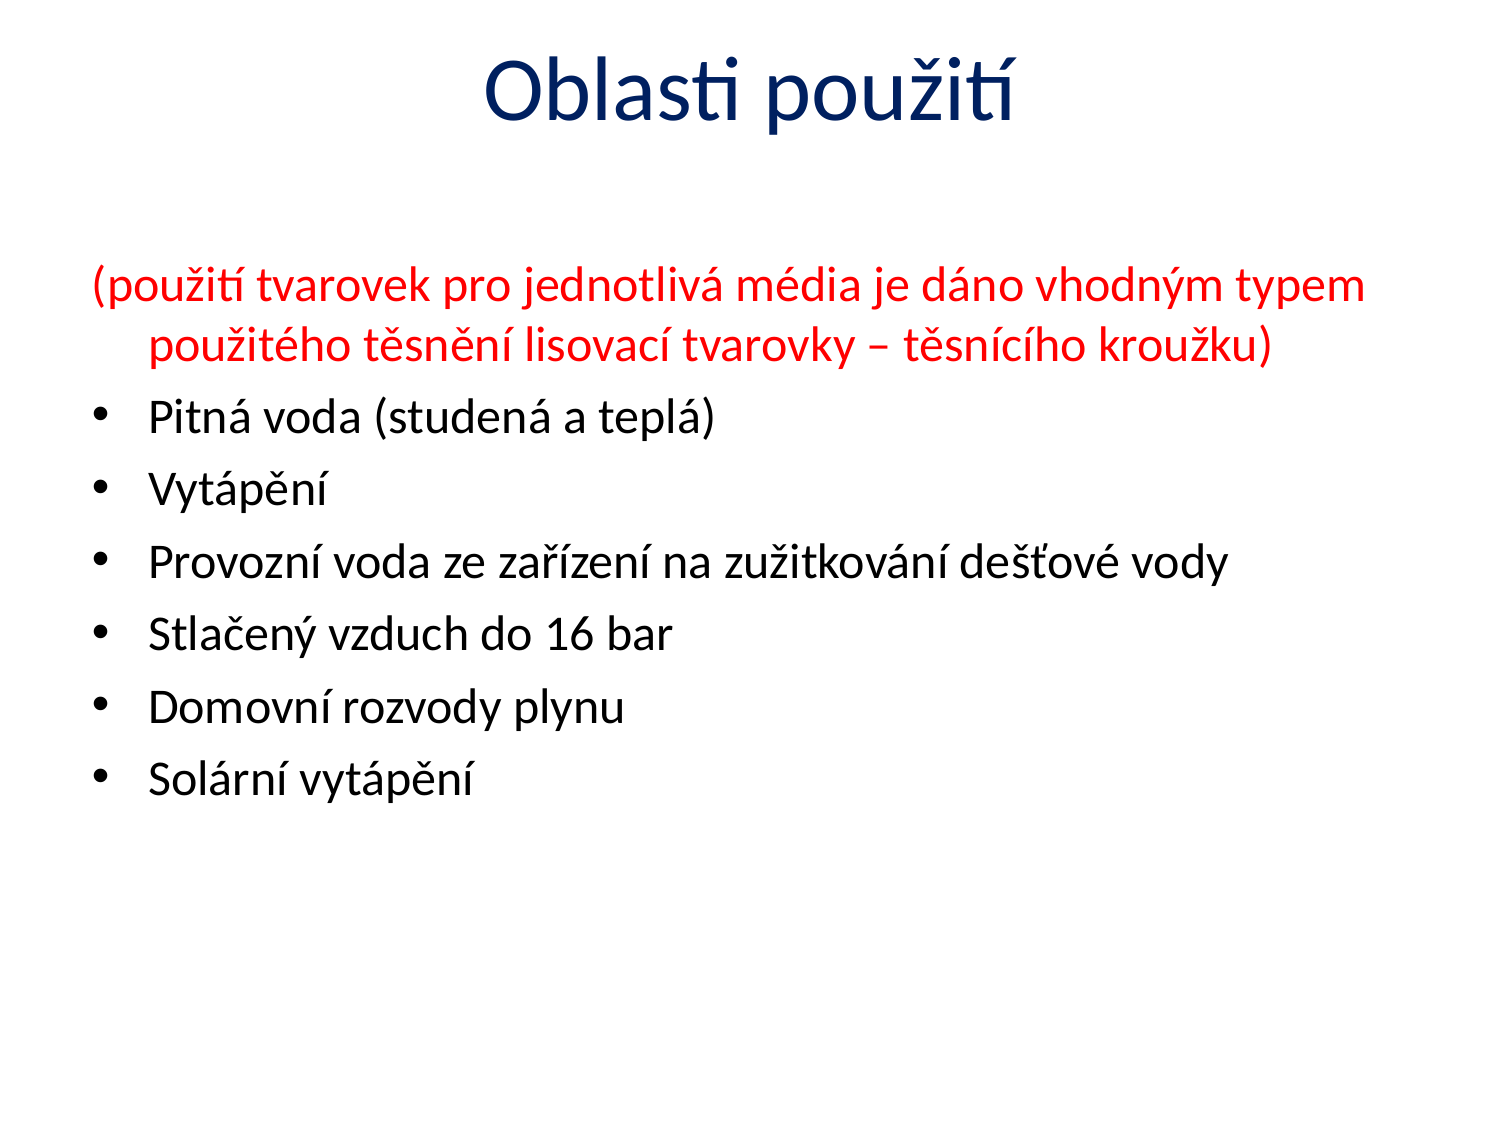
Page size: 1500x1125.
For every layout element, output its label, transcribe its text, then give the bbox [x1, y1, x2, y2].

title Oblasti použití [75, 20, 1426, 256]
list (použití tvarovek pro jednotlivá média je dáno vhodným typem použitého těsnění lisovací tvarovky – těsnícího kroužku) Pitná voda (studená a teplá) Vytápění Provozní voda ze zařízení na zužitkování dešťové vody Stlačený vzduch do 16 bar Domovní rozvody plynu Solární vytápění [76, 243, 1427, 904]
